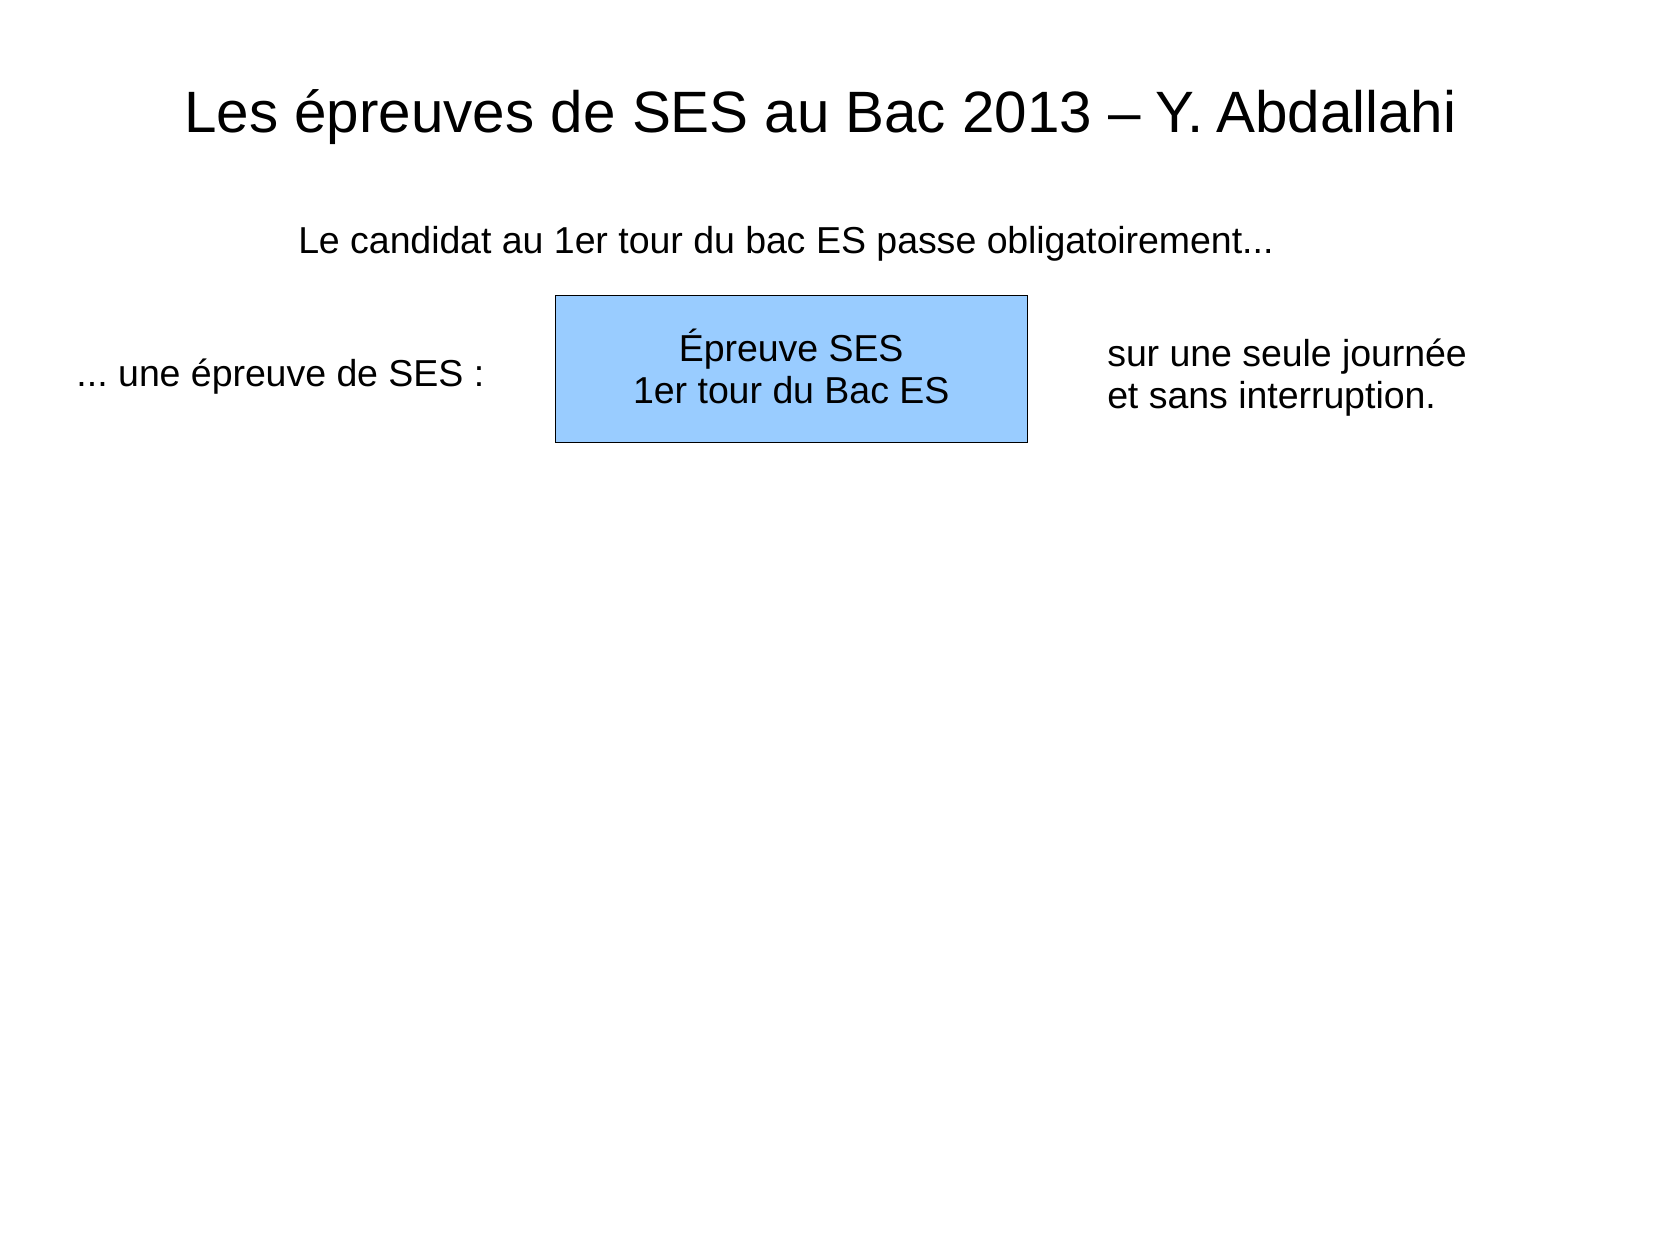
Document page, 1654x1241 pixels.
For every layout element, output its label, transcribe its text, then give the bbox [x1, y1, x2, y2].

text_box Le candidat au 1er tour du bac ES passe obligatoirement... [283, 212, 1291, 270]
text_box Épreuve SES 1er tour du Bac ES [555, 295, 1028, 443]
text_box sur une seule journée et sans interruption. [1092, 324, 1483, 424]
text_box ... une épreuve de SES : [59, 345, 502, 403]
title Les épreuves de SES au Bac 2013 – Y. Abdallahi [76, 53, 1566, 172]
